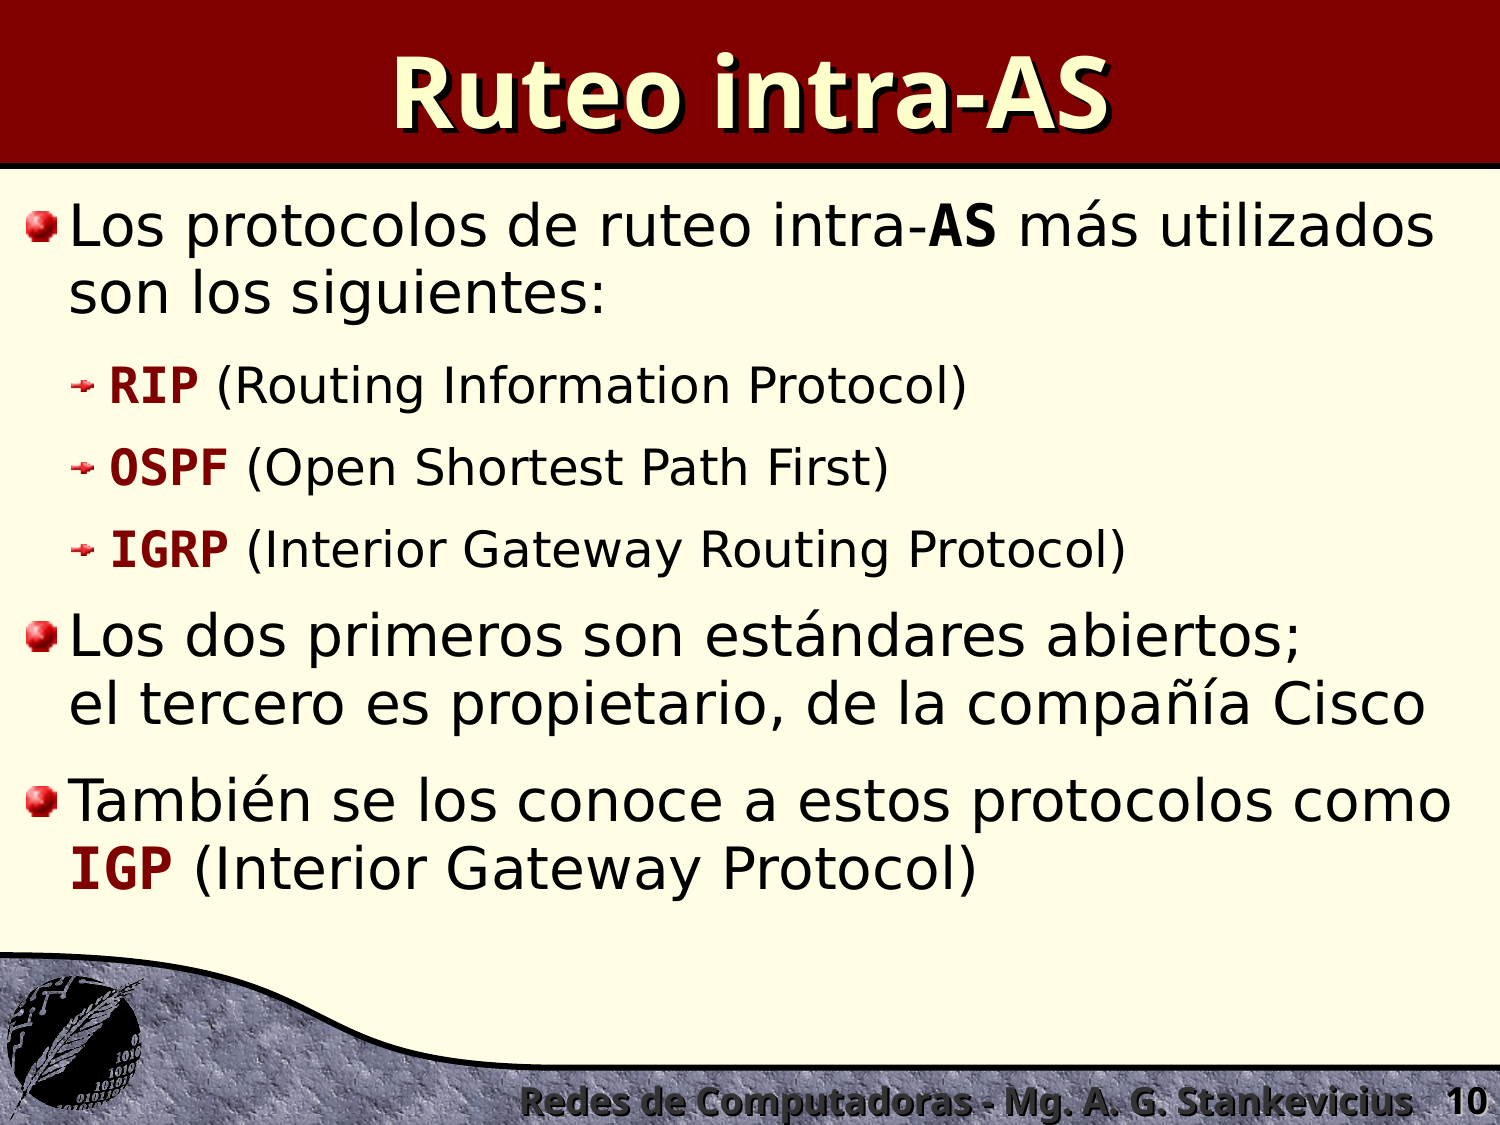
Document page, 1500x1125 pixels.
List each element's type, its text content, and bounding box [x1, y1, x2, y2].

picture [0, 959, 1500, 1125]
picture [790, 1100, 795, 1110]
list Los protocolos de ruteo intra-AS más utilizados son los siguientes: RIP (Routing Information Protocol) OSPF (Open Shortest Path First) IGRP (Interior Gateway Routing Protocol) Los dos primeros son estándares abiertos; el tercero es propietario, de la compañía Cisco También se los conoce a estos protocolos como IGP (Interior Gateway Protocol) [11, 192, 1486, 921]
title Ruteo intra-AS [15, 5, 1485, 160]
picture [1047, 1100, 1054, 1110]
